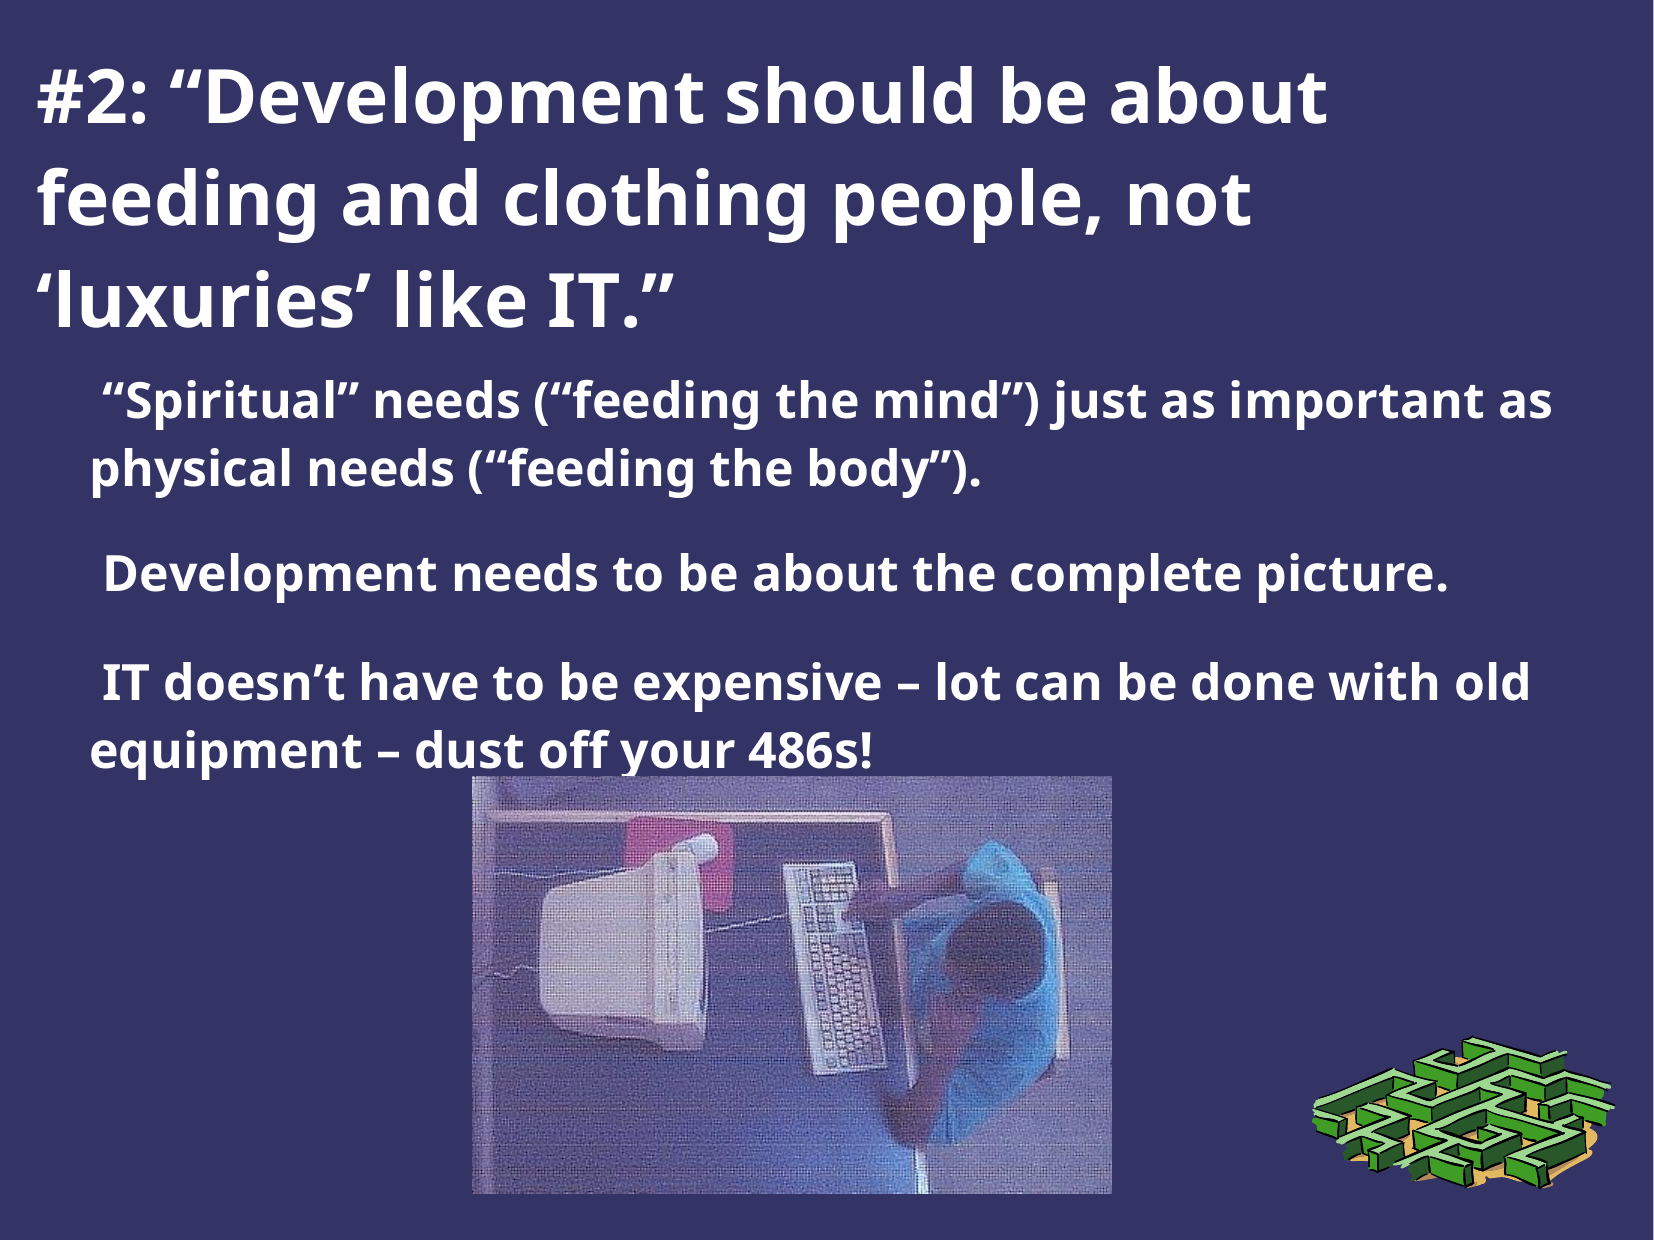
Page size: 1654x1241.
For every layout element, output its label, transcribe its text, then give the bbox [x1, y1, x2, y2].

text_box IT doesn’t have to be expensive – lot can be done with old equipment – dust off your 486s! [74, 639, 1583, 771]
text_box Development needs to be about the complete picture. [75, 530, 1484, 604]
text_box “Spiritual” needs (“feeding the mind”) just as important as physical needs (“feeding the body”). [75, 357, 1613, 489]
text_box #2: “Development should be about feeding and clothing people, not ‘luxuries’ like IT.” [22, 35, 1566, 231]
picture [472, 776, 1112, 1194]
